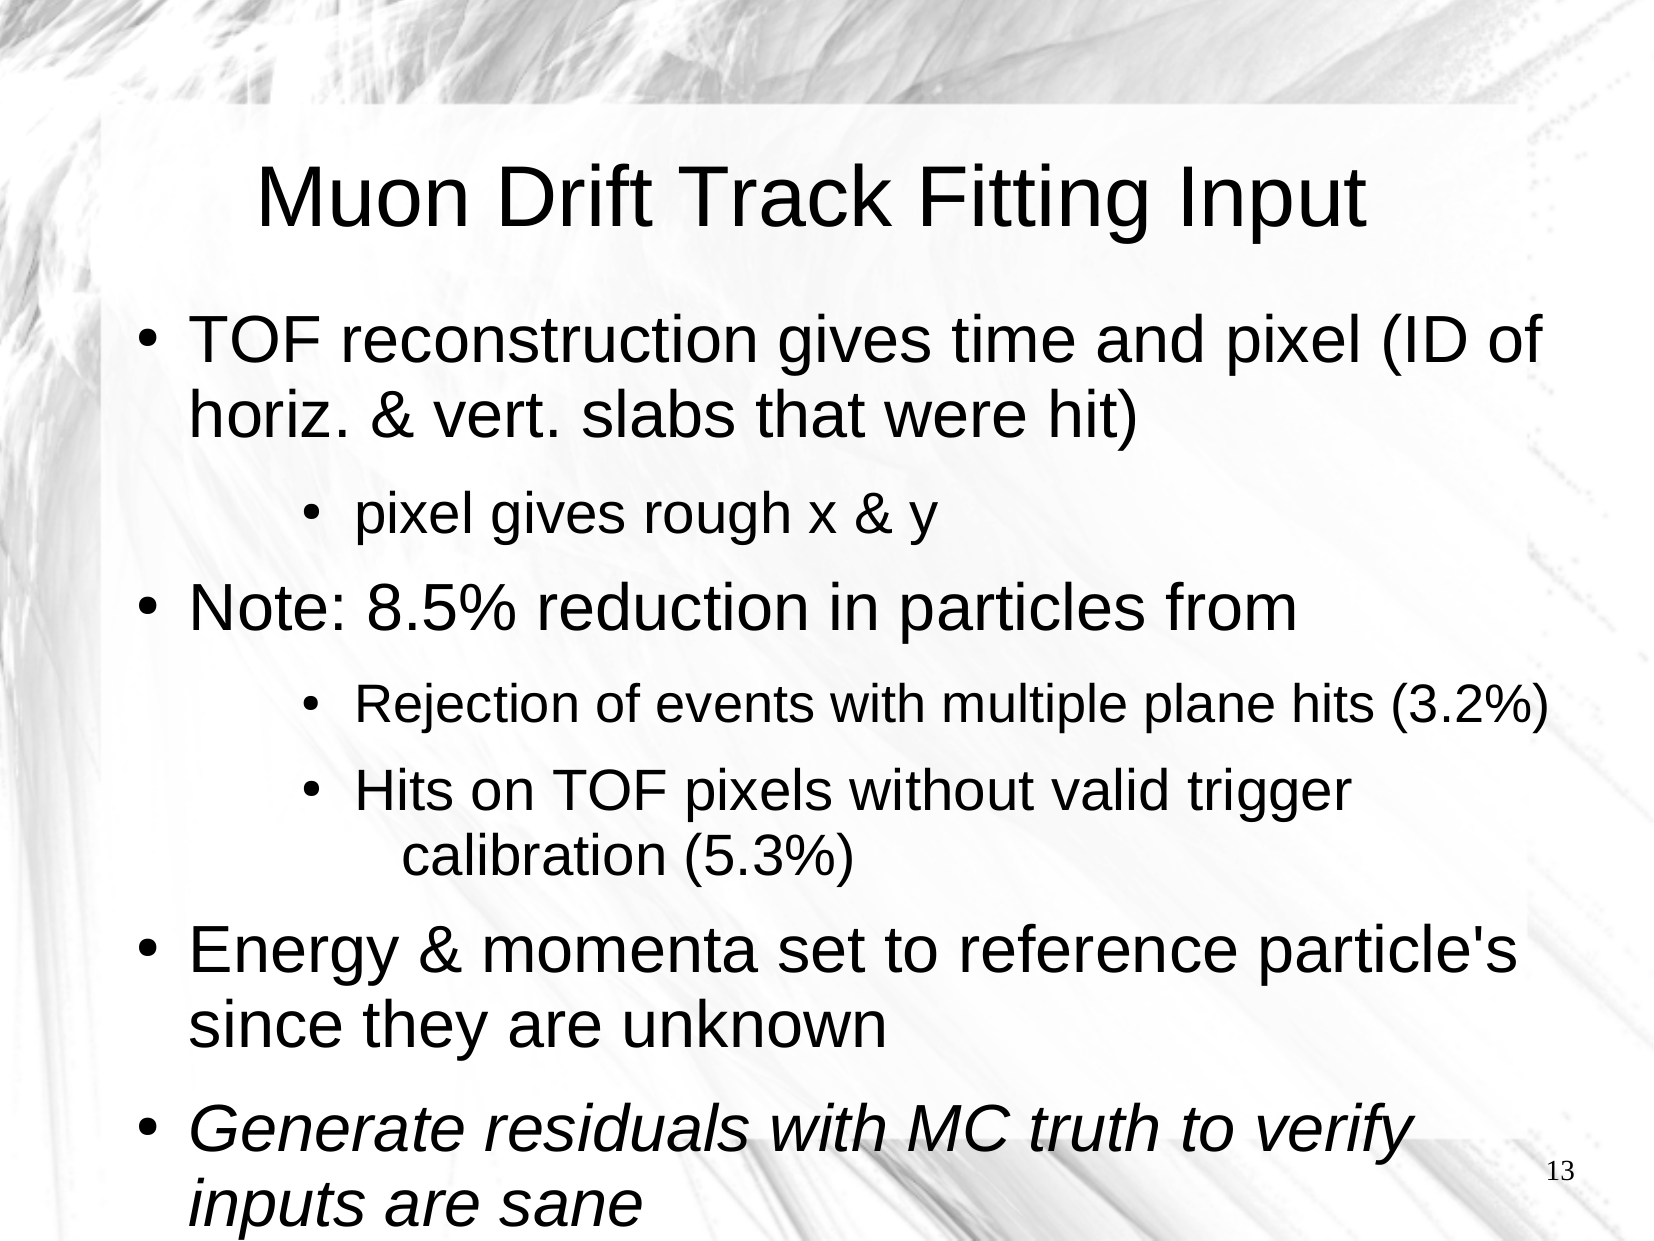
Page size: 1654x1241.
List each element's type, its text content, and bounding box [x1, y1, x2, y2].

title Muon Drift Track Fitting Input [118, 112, 1506, 281]
picture [0, 0, 1654, 1241]
list TOF reconstruction gives time and pixel (ID of horiz. & vert. slabs that were hit) pixel gives rough x & y Note: 8.5% reduction in particles from Rejection of events with multiple plane hits (3.2%) Hits on TOF pixels without valid trigger calibration (5.3%) Energy & momenta set to reference particle's since they are unknown Generate residuals with MC truth to verify inputs are sane [118, 302, 1571, 1241]
